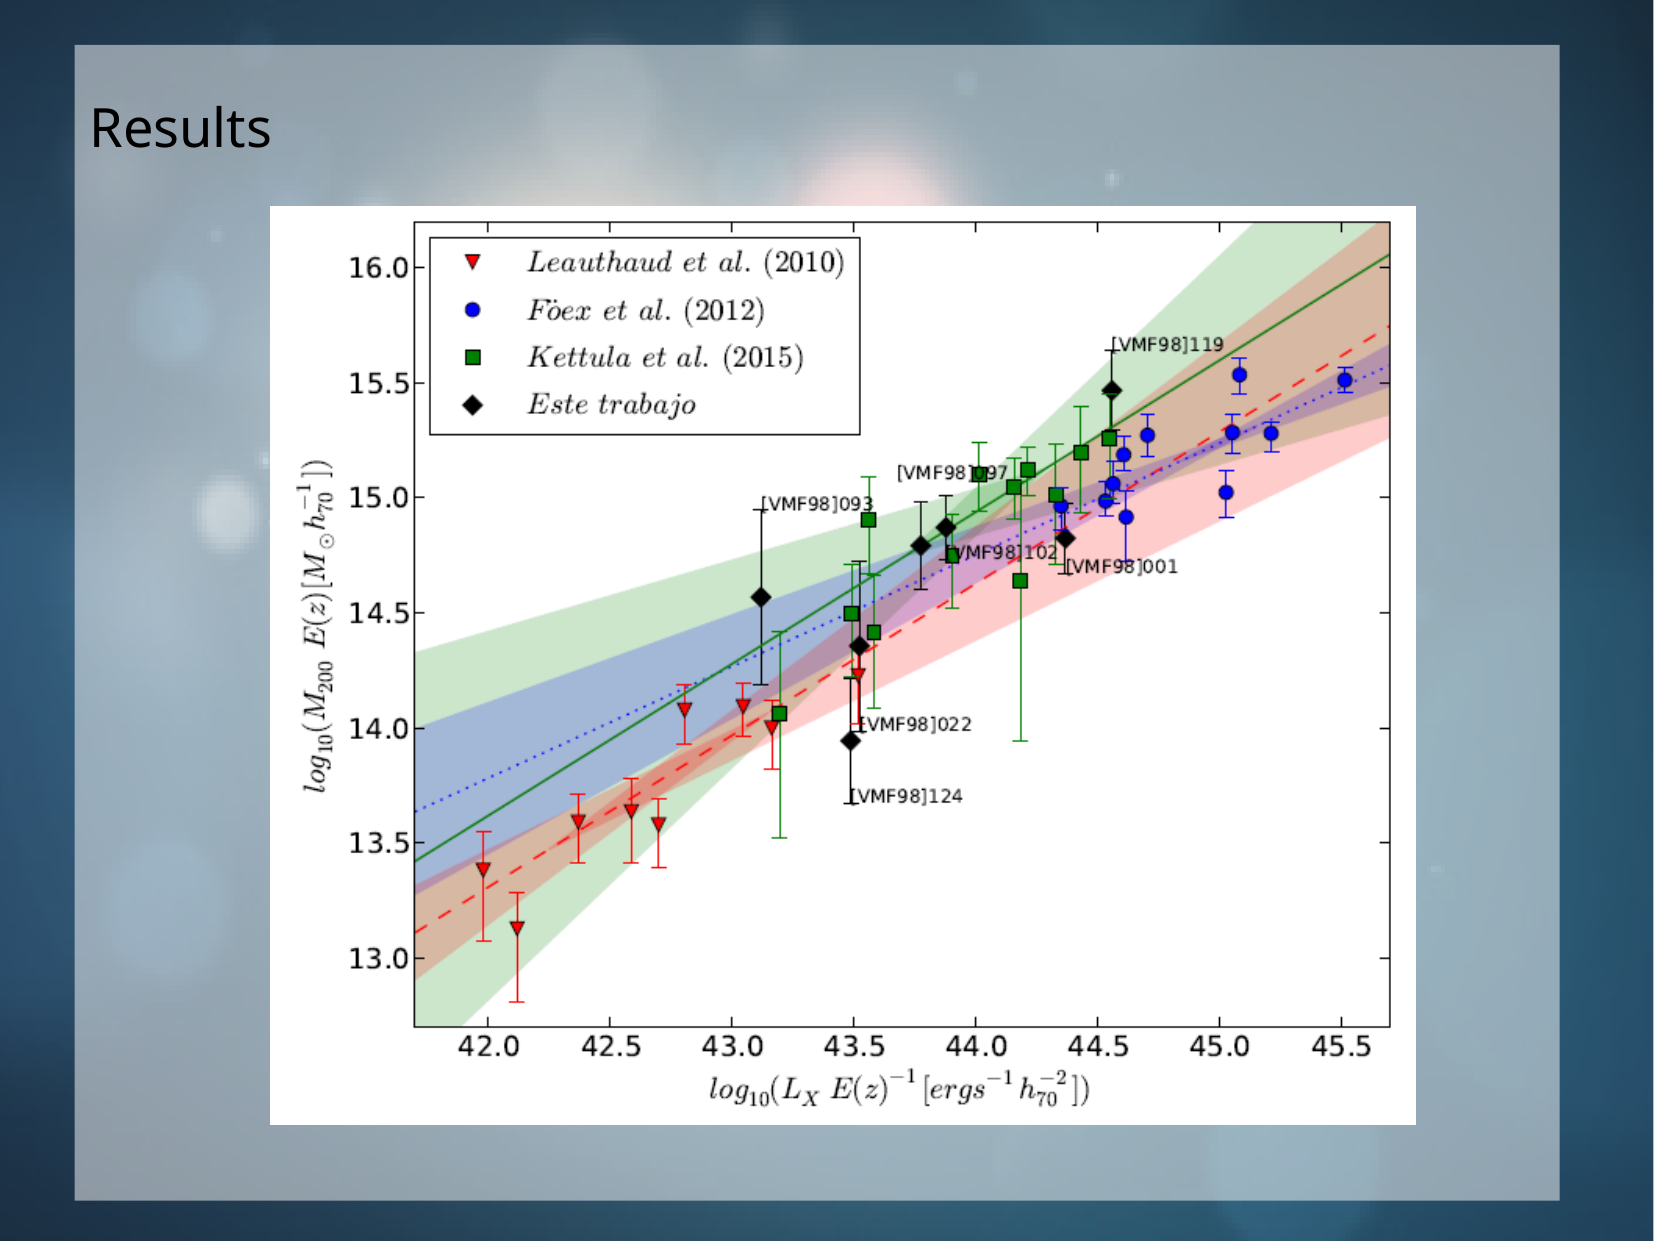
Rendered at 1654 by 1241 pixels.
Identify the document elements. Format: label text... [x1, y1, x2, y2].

text_box Results [74, 44, 1560, 1201]
picture [0, 0, 1654, 1241]
